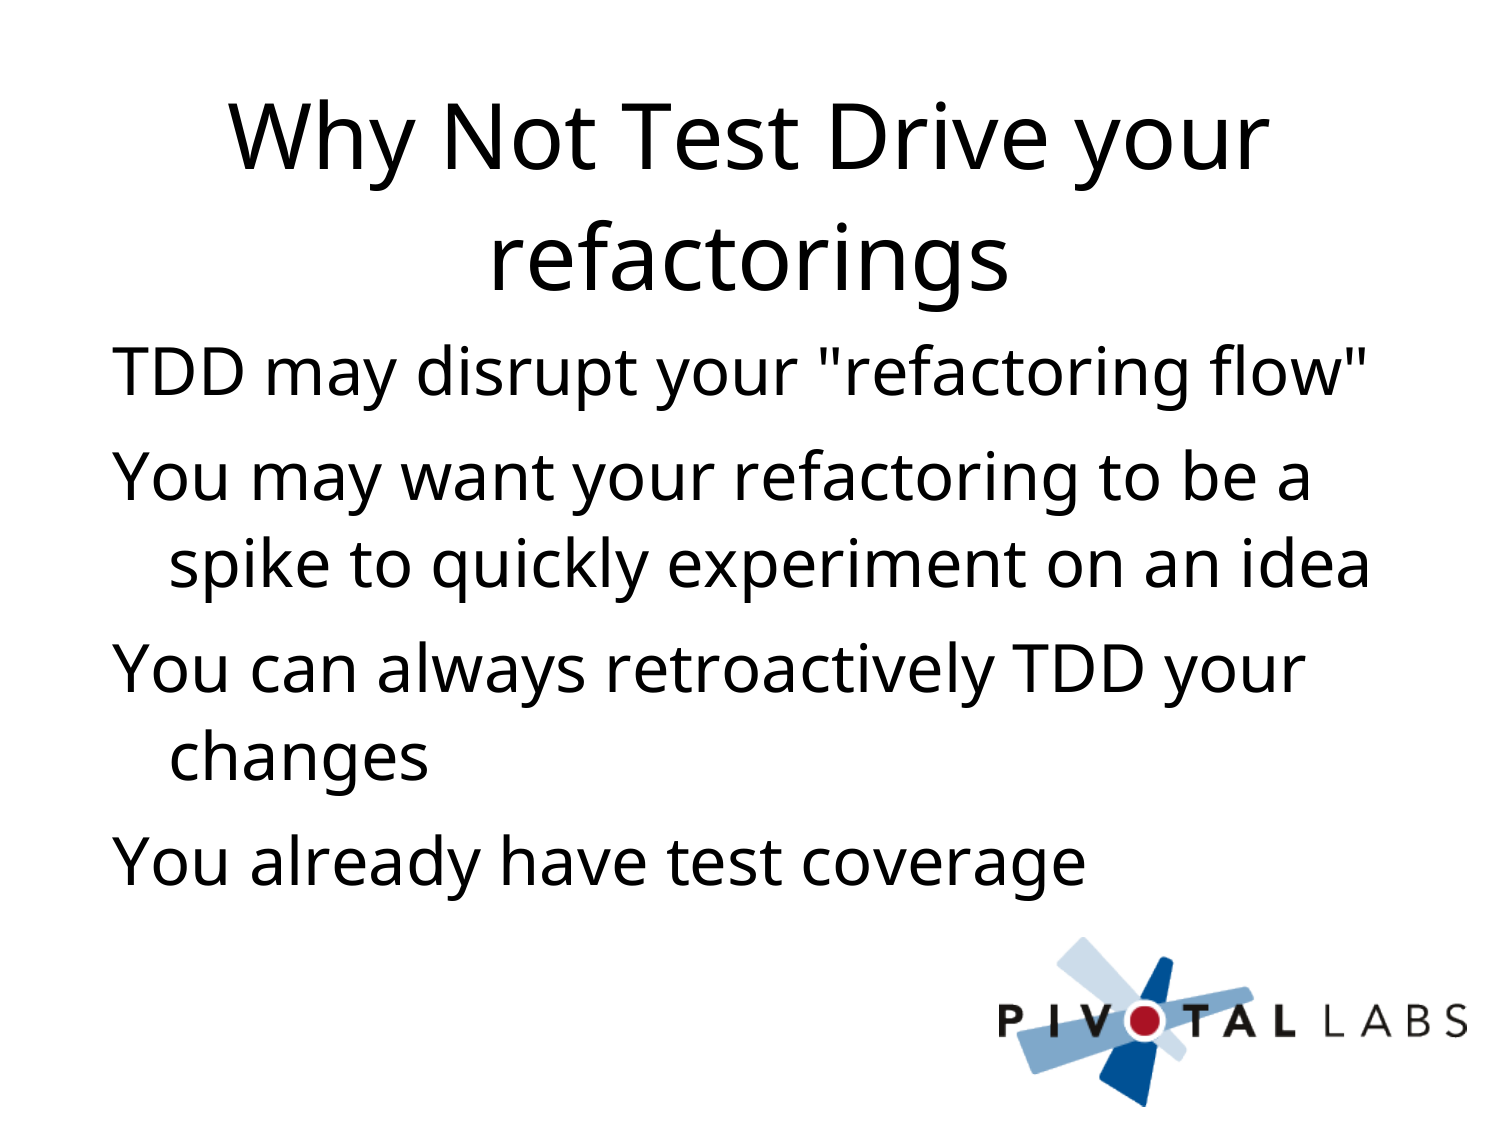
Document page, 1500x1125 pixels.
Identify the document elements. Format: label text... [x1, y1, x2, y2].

list TDD may disrupt your "refactoring flow" You may want your refactoring to be a spike to quickly experiment on an idea You can always retroactively TDD your changes You already have test coverage [112, 324, 1388, 1000]
title Why Not Test Drive your refactorings [112, 76, 1388, 312]
picture [999, 937, 1467, 1107]
